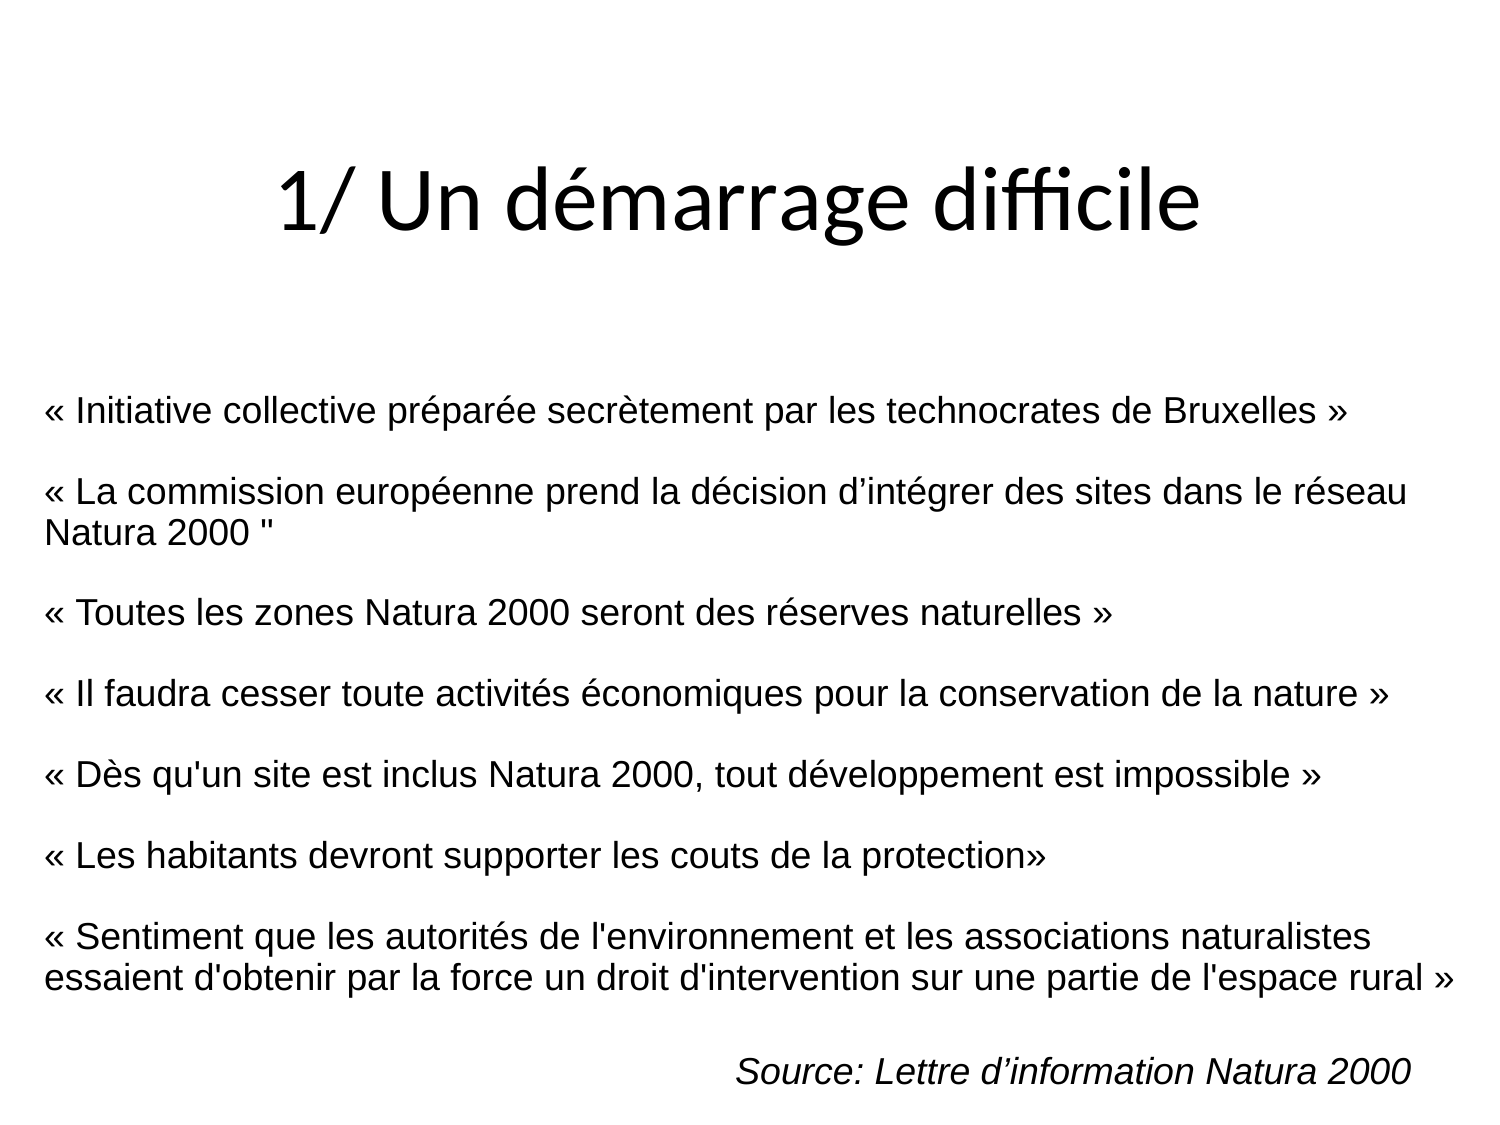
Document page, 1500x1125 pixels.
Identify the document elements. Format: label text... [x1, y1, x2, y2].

text_box [1269, 257, 1300, 433]
title 1/ Un démarrage difficile [75, 21, 1423, 257]
text_box « Initiative collective préparée secrètement par les technocrates de Bruxelles » « La commission européenne prend la décision d’intégrer des sites dans le réseau Natura 2000 " « Toutes les zones Natura 2000 seront des réserves naturelles » « Il faudra cesser toute activités économiques pour la conservation de la nature » « Dès qu'un site est inclus Natura 2000, tout développement est impossible » « Les habitants devront supporter les couts de la protection» « Sentiment que les autorités de l'environnement et les associations naturalistes essaient d'obtenir par la force un droit d'intervention sur une partie de l'espace rural » [29, 383, 1477, 1125]
